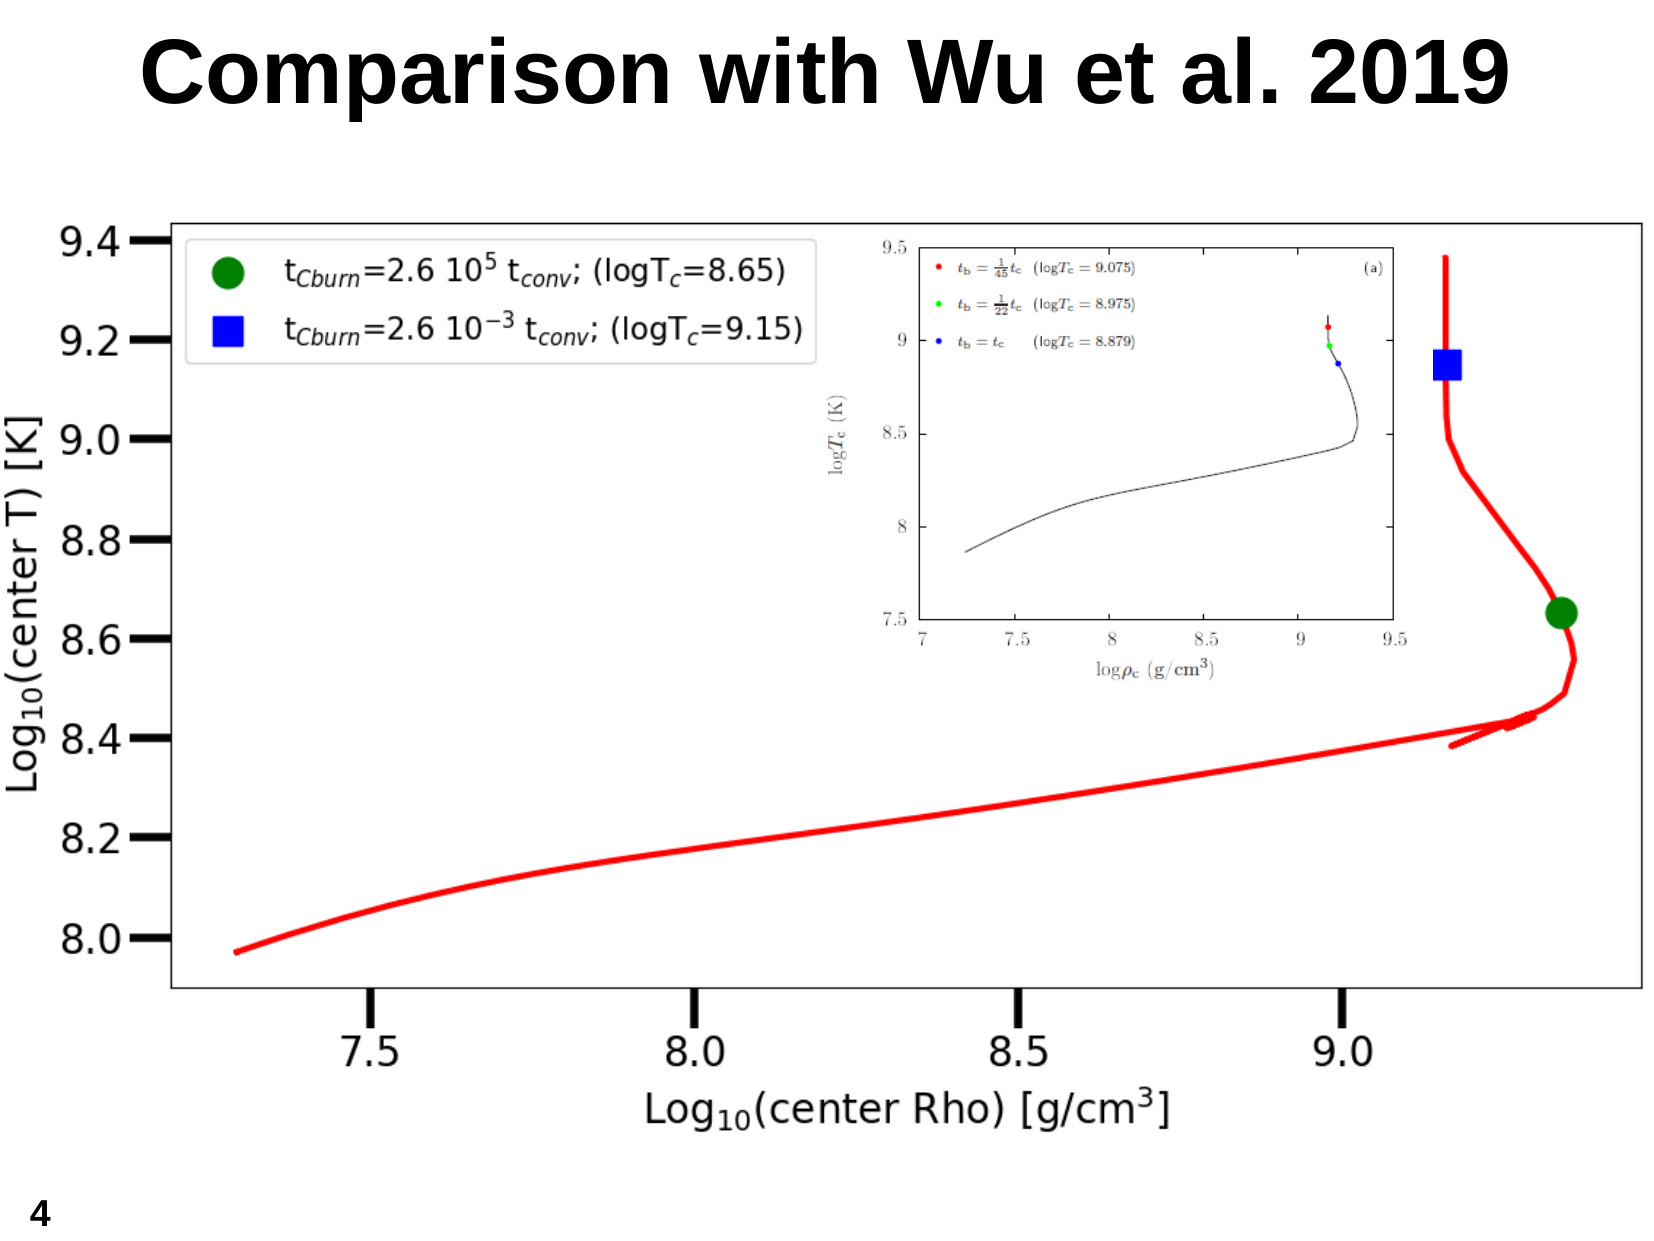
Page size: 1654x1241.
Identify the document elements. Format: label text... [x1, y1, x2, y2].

text_box 4 [15, 1185, 76, 1241]
picture [0, 99, 1654, 1135]
title Comparison with Wu et al. 2019 [82, 8, 1571, 136]
